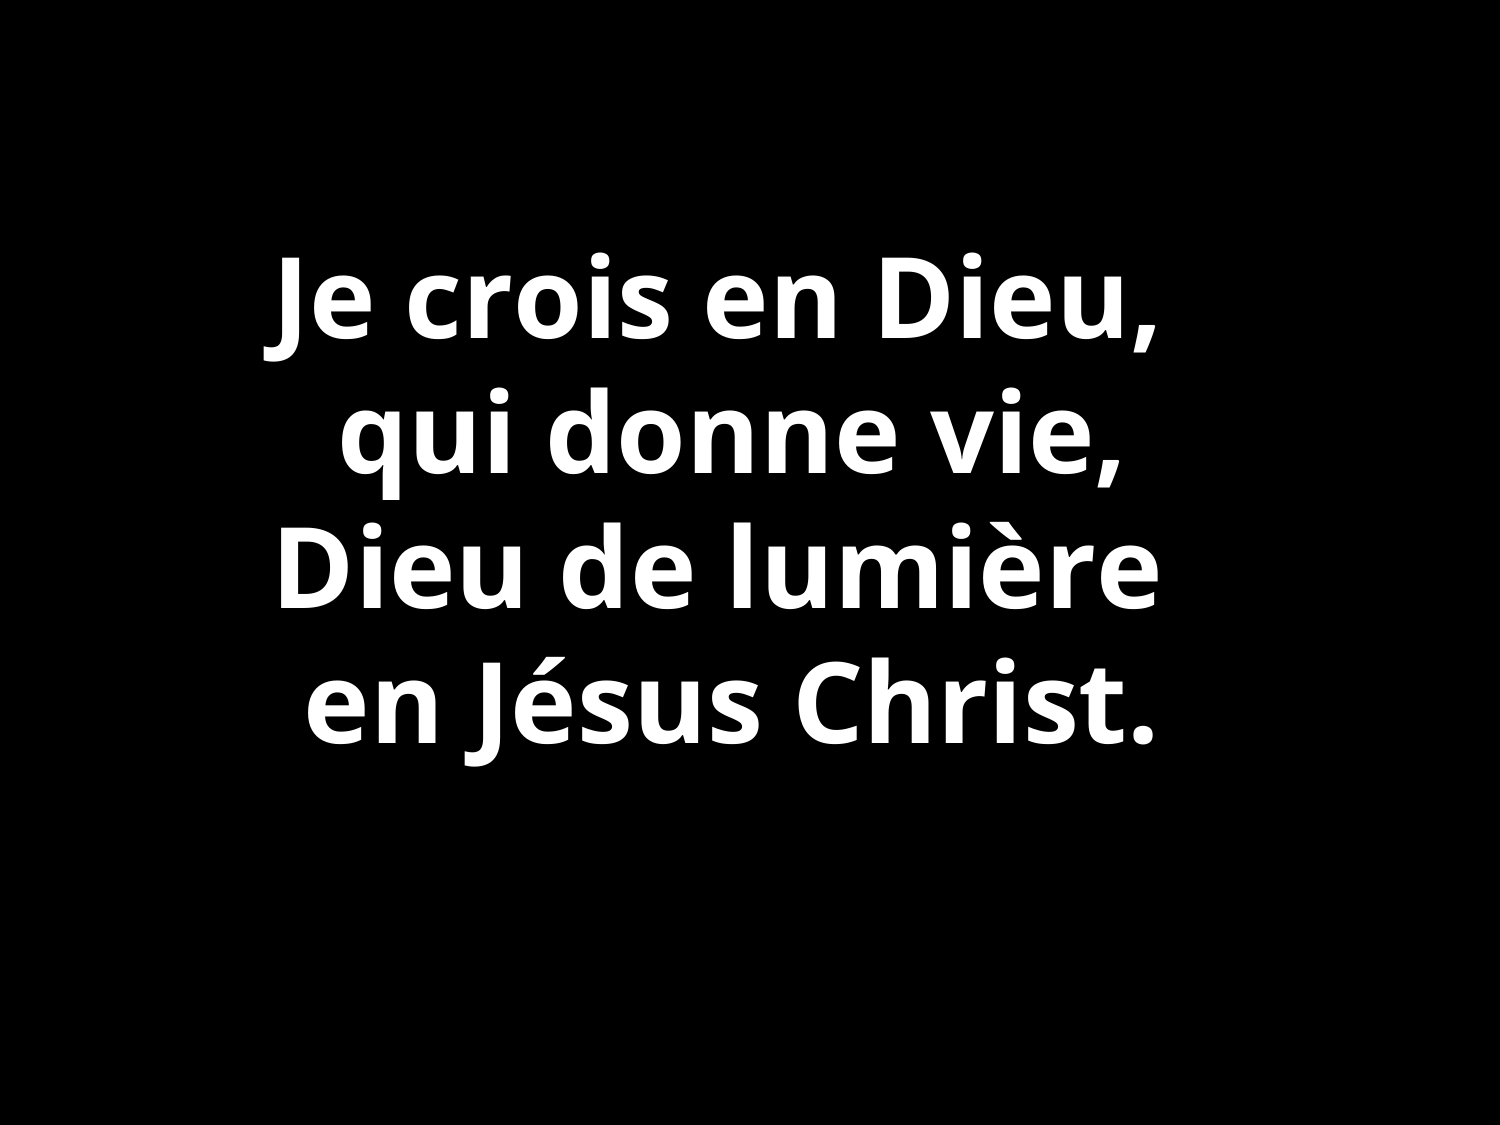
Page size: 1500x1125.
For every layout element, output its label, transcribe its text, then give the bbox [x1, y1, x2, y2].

text_box Je crois en Dieu, qui donne vie, Dieu de lumière en Jésus Christ. [41, 66, 1424, 591]
text_box Je crois en Dieu, qui donne vie, Dieu de lumière en Jésus Christ. [298, 542, 330, 591]
